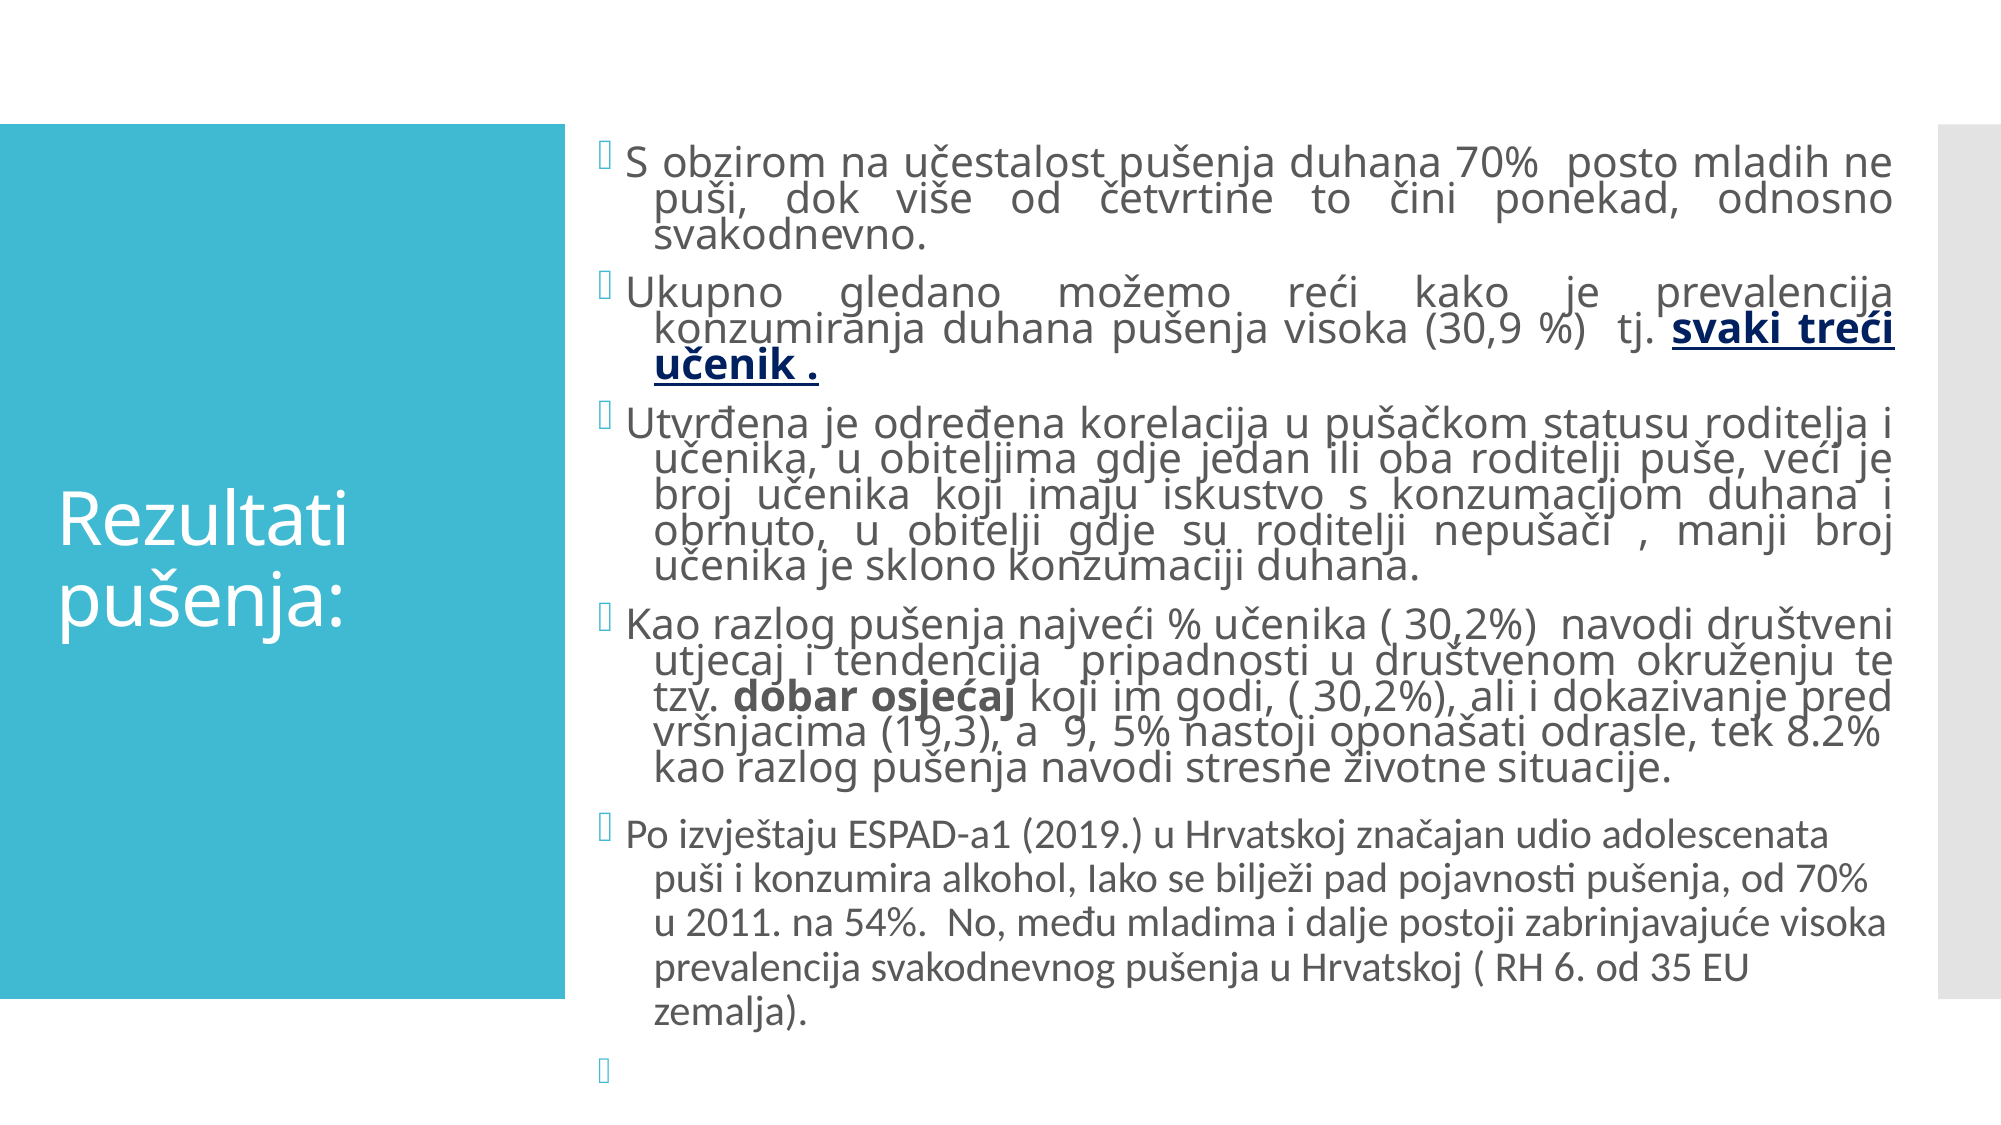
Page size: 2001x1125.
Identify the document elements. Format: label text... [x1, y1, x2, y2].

title Rezultati pušenja: [41, 184, 526, 940]
list S obzirom na učestalost pušenja duhana 70% posto mladih ne puši, dok više od četvrtine to čini ponekad, odnosno svakodnevno. Ukupno gledano možemo reći kako je prevalencija konzumiranja duhana pušenja visoka (30,9 %) tj. svaki treći učenik . Utvrđena je određena korelacija u pušačkom statusu roditelja i učenika, u obiteljima gdje jedan ili oba roditelji puše, veći je broj učenika koji imaju iskustvo s konzumacijom duhana i obrnuto, u obitelji gdje su roditelji nepušači , manji broj učenika je sklono konzumaciji duhana. Kao razlog pušenja najveći % učenika ( 30,2%) navodi društveni utjecaj i tendencija pripadnosti u društvenom okruženju te tzv. dobar osjećaj koji im godi, ( 30,2%), ali i dokazivanje pred vršnjacima (19,3), a 9, 5% nastoji oponašati odrasle, tek 8.2% kao razlog pušenja navodi stresne životne situacije. Po izvještaju ESPAD-a1 (2019.) u Hrvatskoj značajan udio adolescenata puši i konzumira alkohol, Iako se bilježi pad pojavnosti pušenja, od 70% u 2011. na 54%. No, među mladima i dalje postoji zabrinjavajuće visoka prevalencija svakodnevnog pušenja u Hrvatskoj ( RH 6. od 35 EU zemalja). [582, 141, 1910, 1061]
